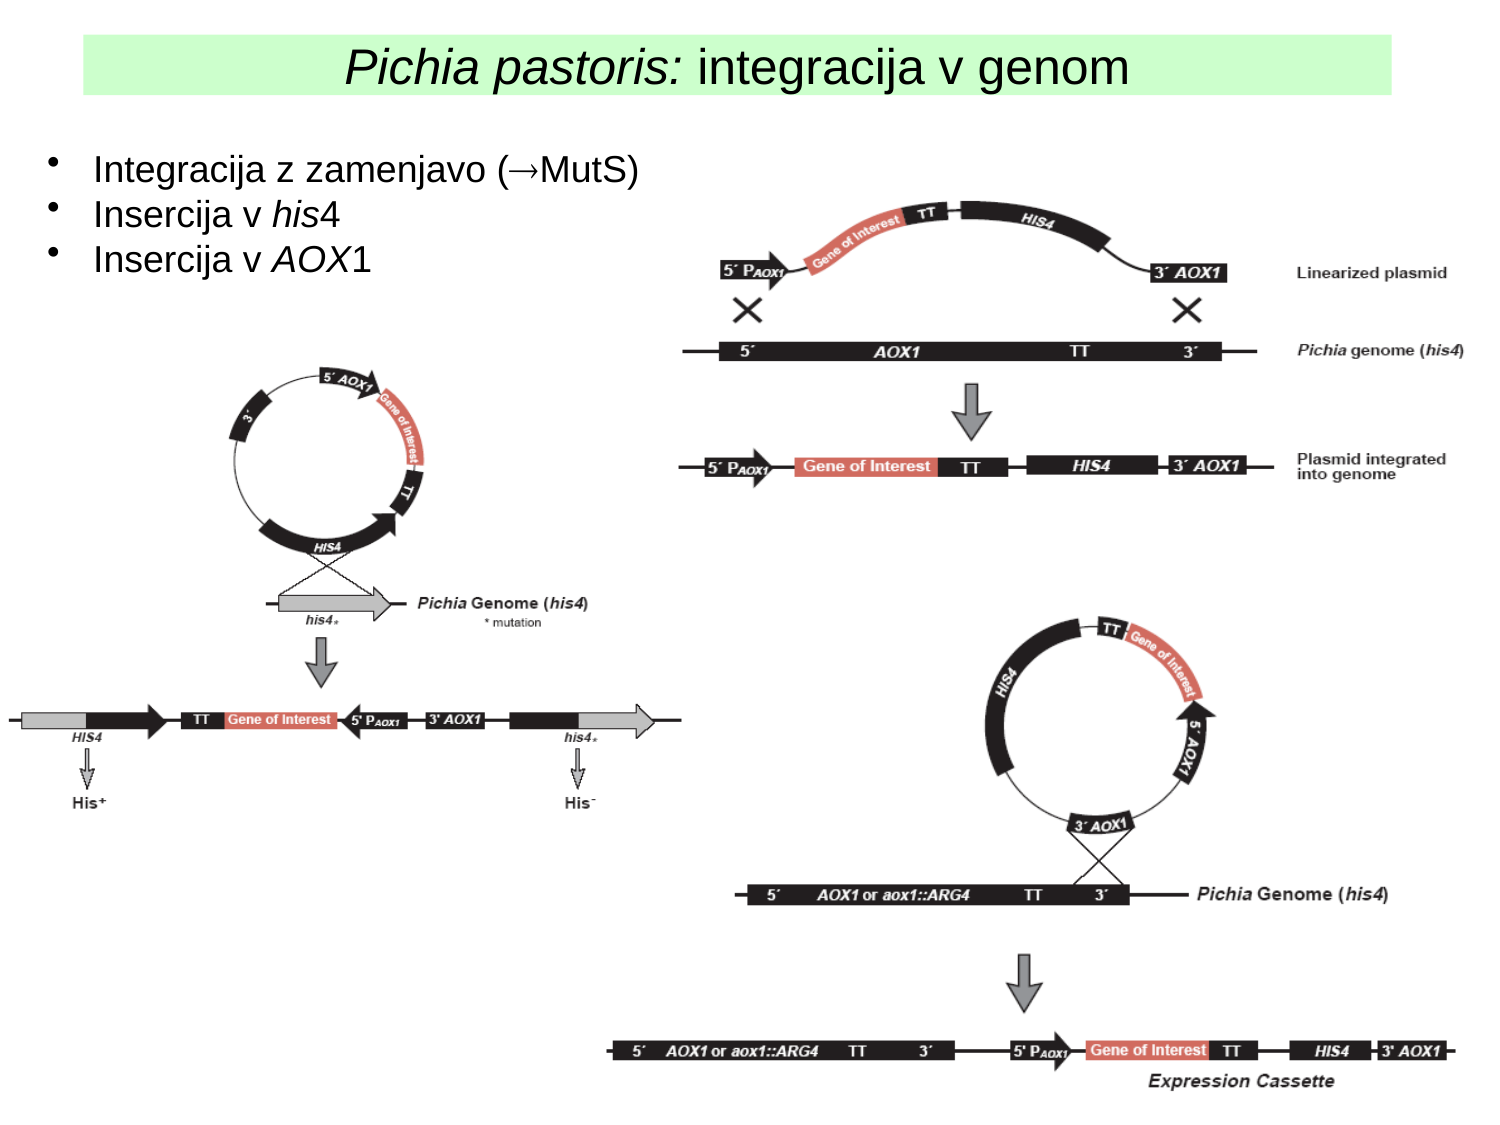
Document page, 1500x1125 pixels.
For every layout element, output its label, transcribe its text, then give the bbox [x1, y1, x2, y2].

text_box Pichia pastoris: integracija v genom [83, 34, 1392, 96]
text_box Integracija z zamenjavo (MutS) Insercija v his4 Insercija v AOX1 [32, 137, 655, 333]
picture [0, 184, 1471, 1096]
